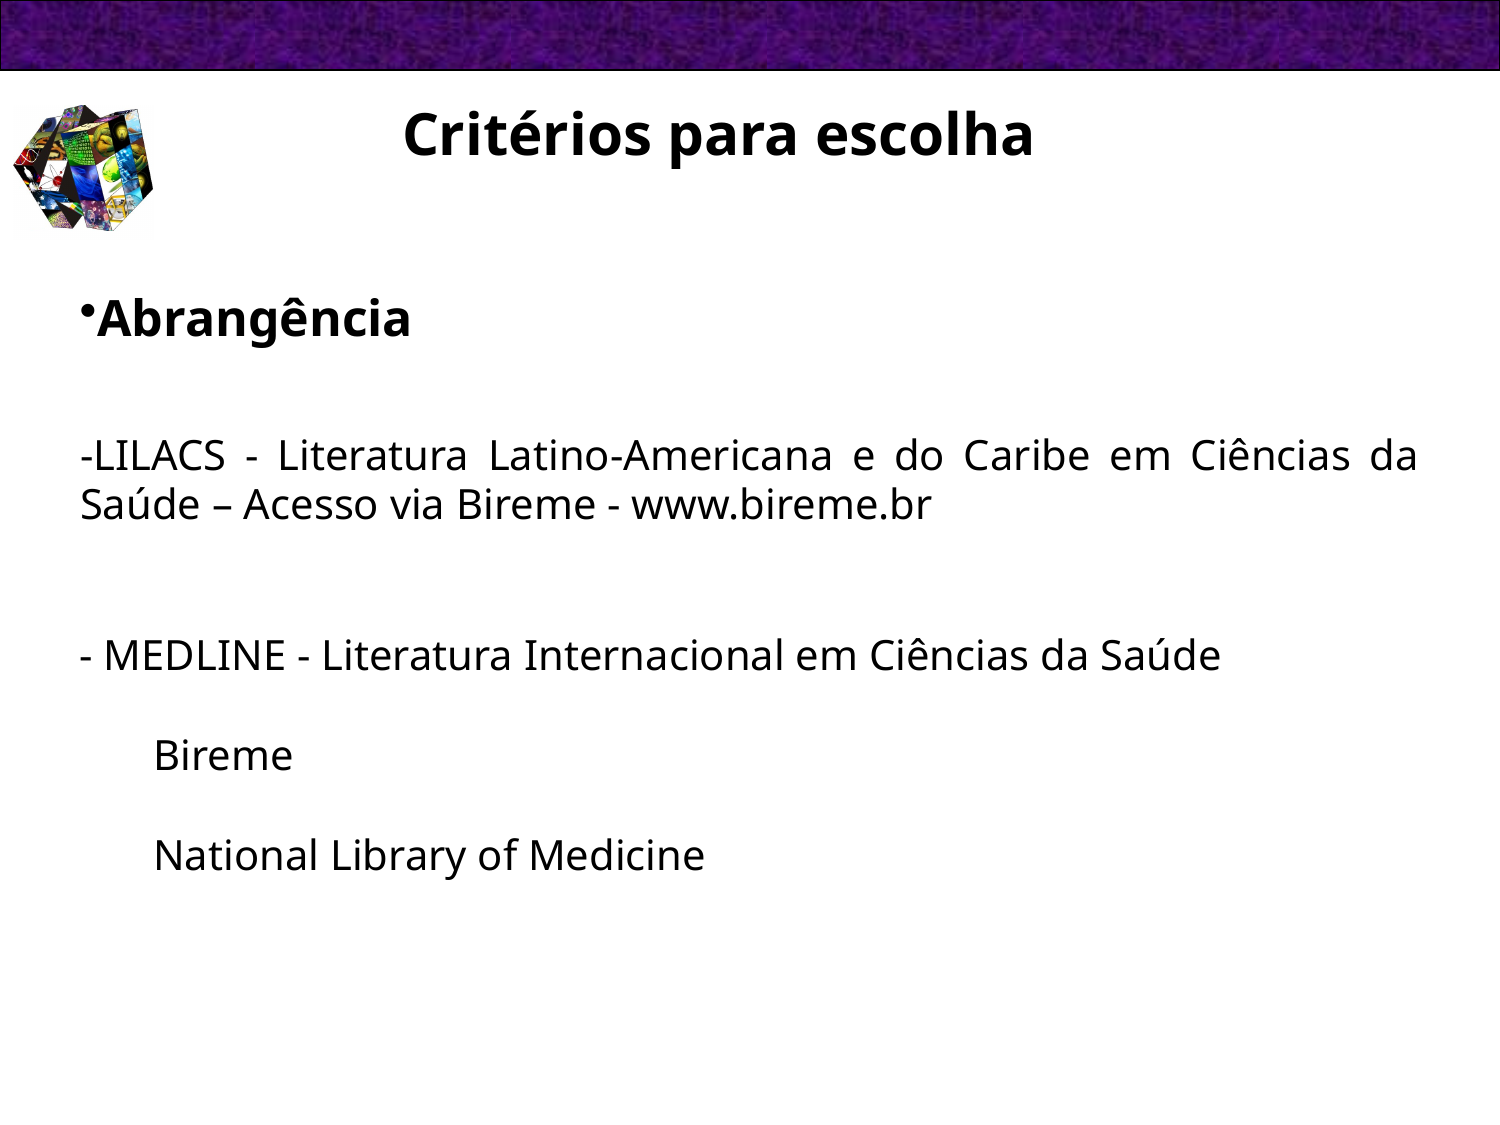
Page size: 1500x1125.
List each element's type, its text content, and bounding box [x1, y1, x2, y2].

text_box Critérios para escolha [206, 90, 1232, 175]
text_box Abrangência [64, 278, 1335, 354]
picture [1, 1, 1499, 69]
text_box - MEDLINE - Literatura Internacional em Ciências da Saúde Bireme www.bireme.br National Library of Medicine http://www.ncbi.nlm.nih.gov/pubmed [64, 621, 1459, 937]
text_box -LILACS - Literatura Latino-Americana e do Caribe em Ciências da Saúde – Acesso via Bireme - www.bireme.br [64, 420, 1435, 536]
